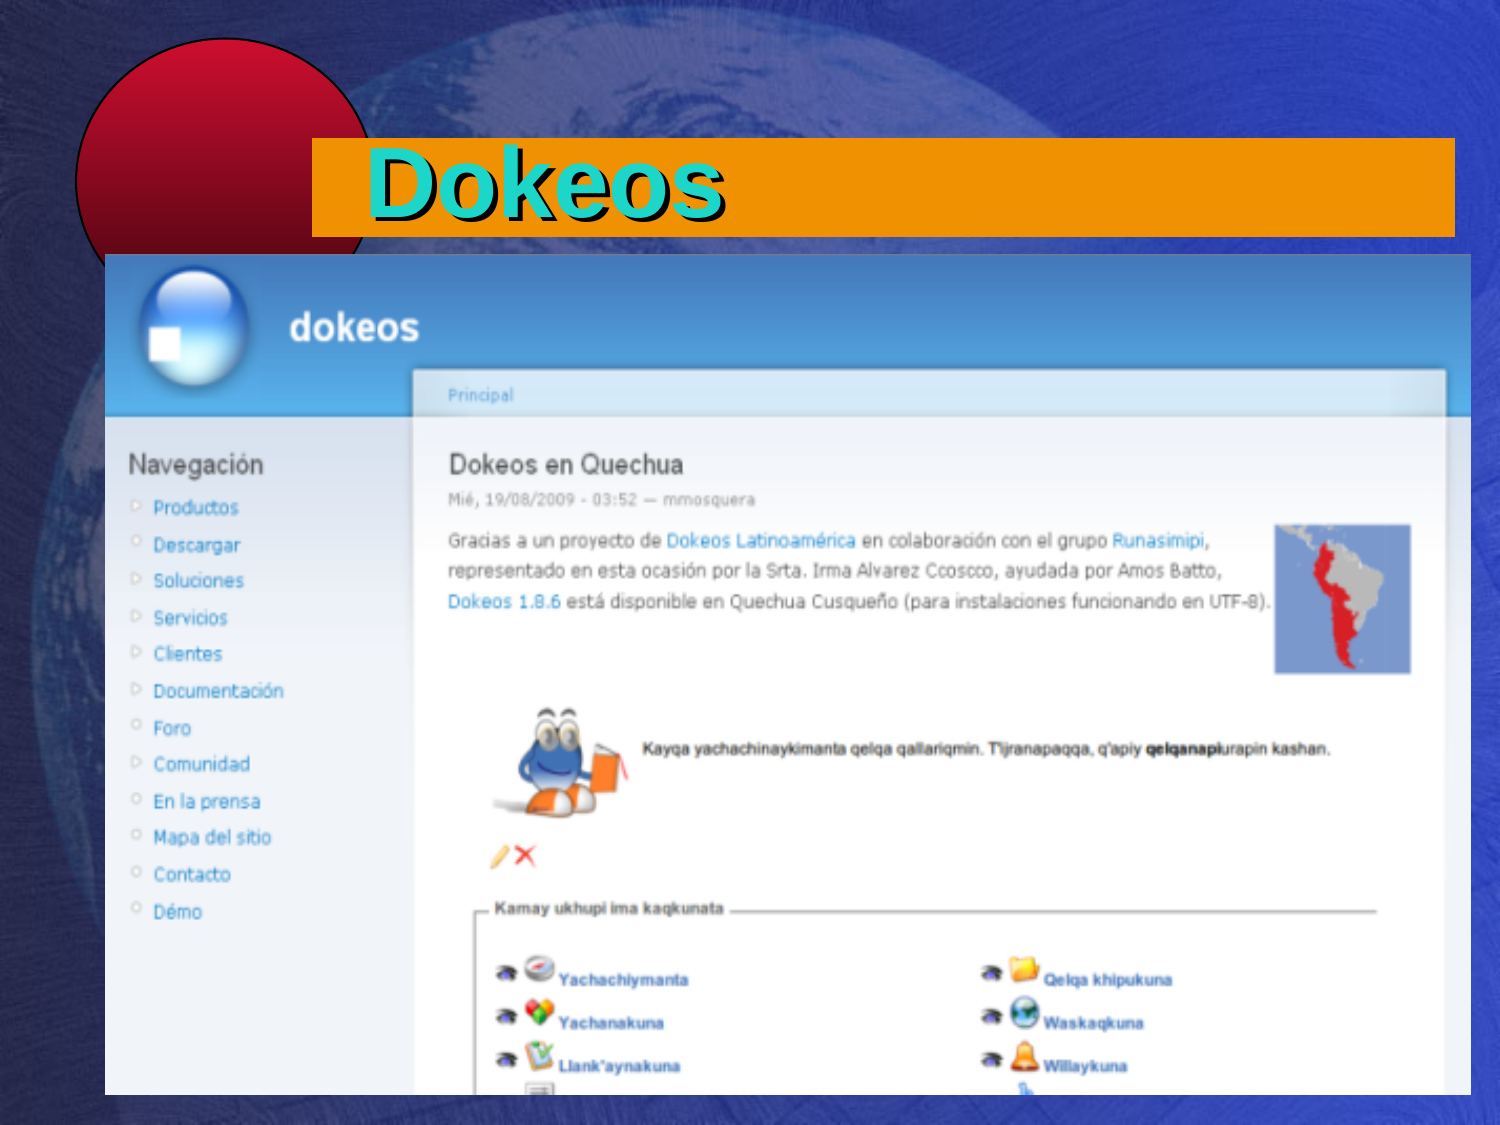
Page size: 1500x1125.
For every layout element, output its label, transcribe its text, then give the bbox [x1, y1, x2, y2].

picture [0, 0, 1500, 1125]
title Dokeos [364, 71, 1457, 254]
